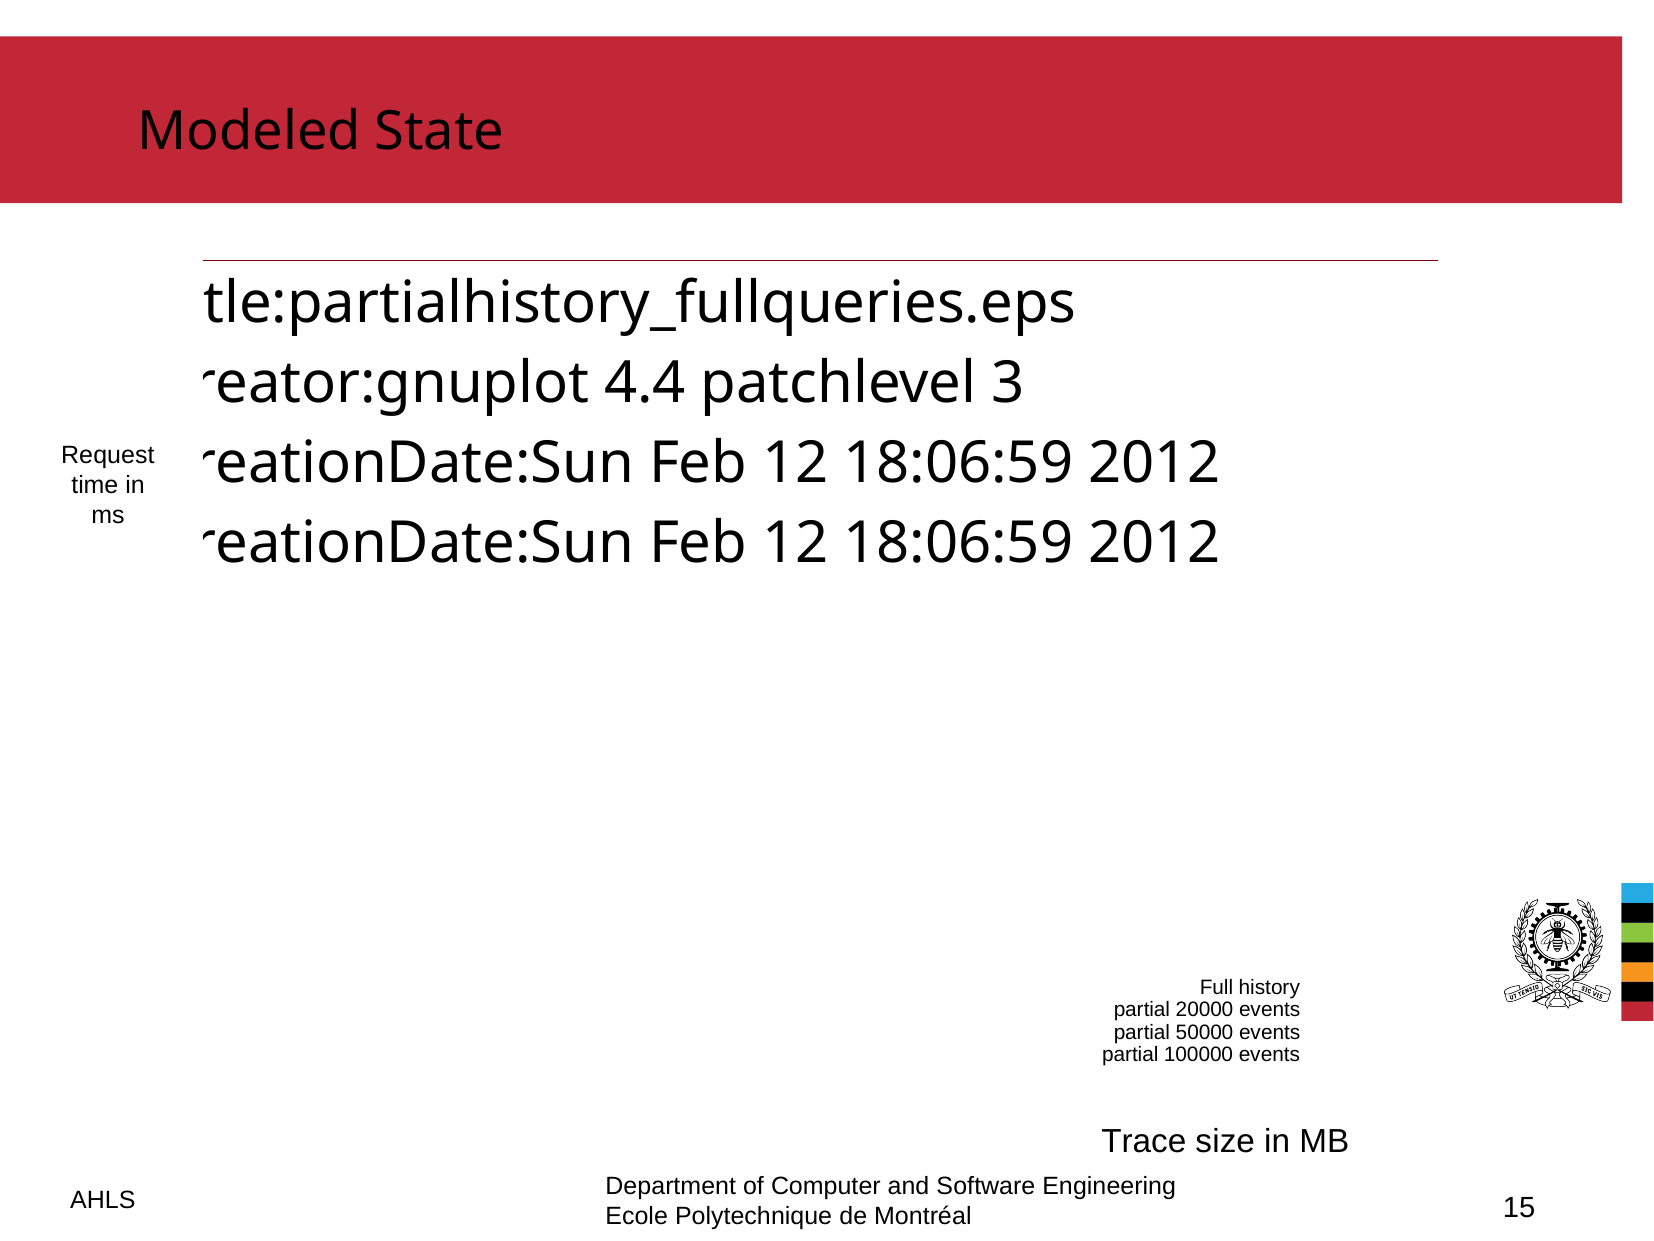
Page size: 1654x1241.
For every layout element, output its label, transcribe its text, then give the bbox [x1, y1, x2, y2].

title Modeled State [103, 62, 1421, 168]
text_box Trace size in MB [1086, 1111, 1394, 1172]
picture [202, 256, 1439, 1124]
text_box Full history partial 20000 events partial 50000 events partial 100000 events [963, 937, 1315, 1081]
picture [1504, 883, 1654, 1021]
text_box Request time in ms [46, 431, 183, 547]
